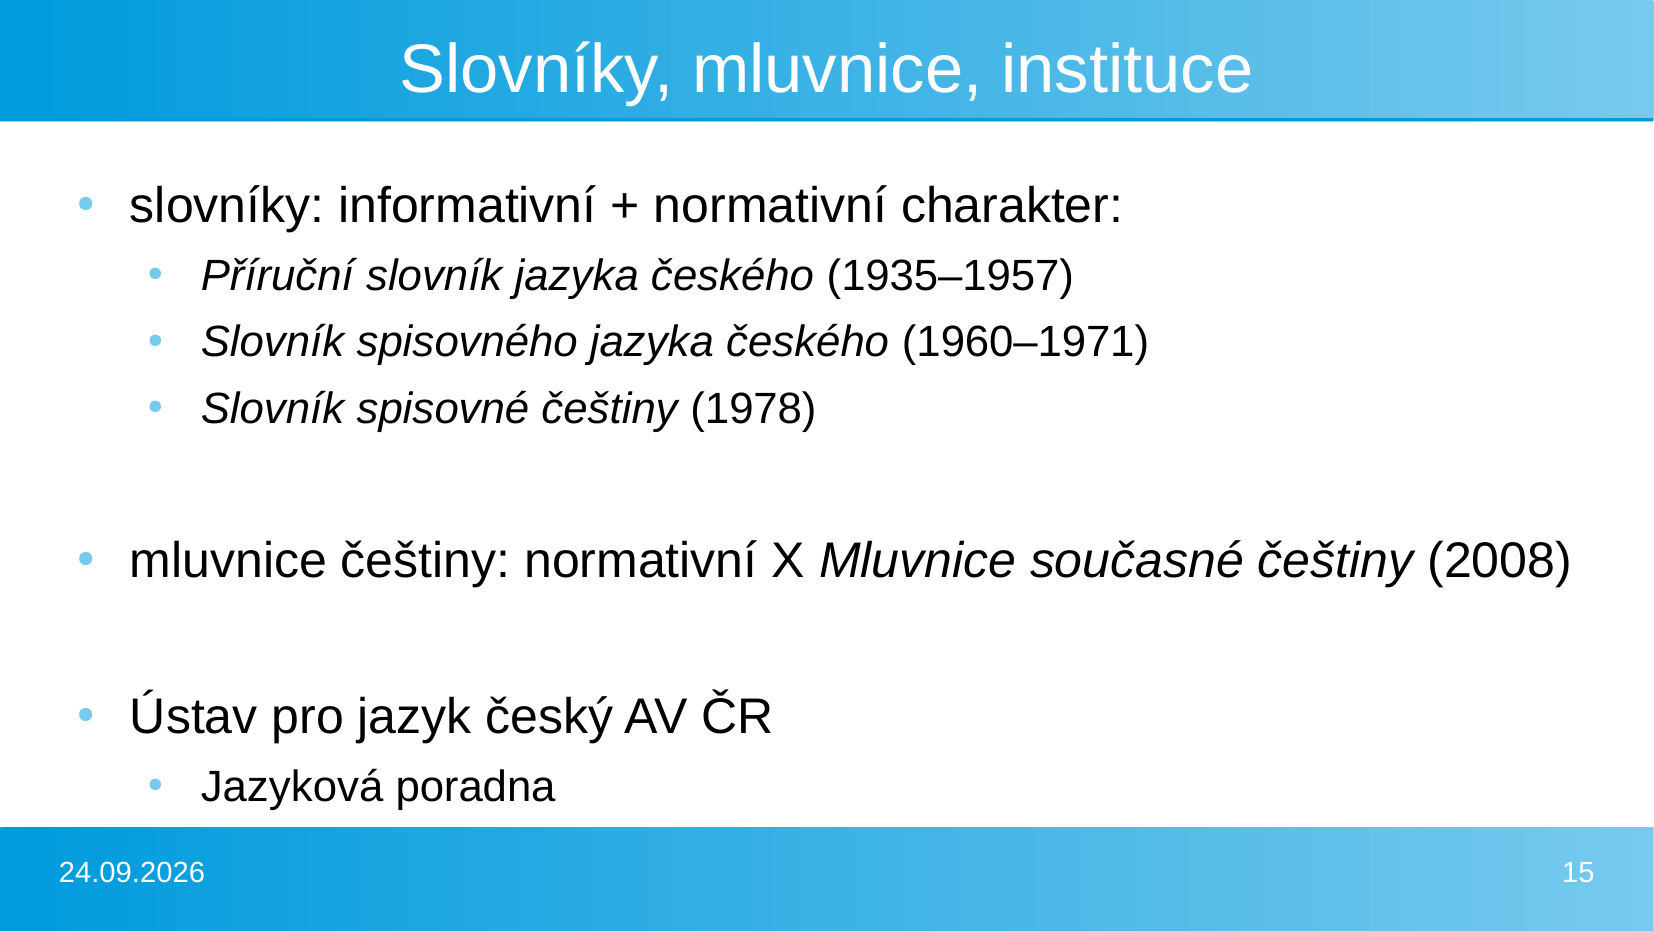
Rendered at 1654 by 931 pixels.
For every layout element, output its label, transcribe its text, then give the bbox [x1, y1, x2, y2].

title Slovníky, mluvnice, instituce [59, 29, 1595, 108]
list slovníky: informativní + normativní charakter: Příruční slovník jazyka českého (1935–1957) Slovník spisovného jazyka českého (1960–1971) Slovník spisovné češtiny (1978) mluvnice češtiny: normativní X Mluvnice současné češtiny (2008) Ústav pro jazyk český AV ČR Jazyková poradna [59, 177, 1595, 768]
